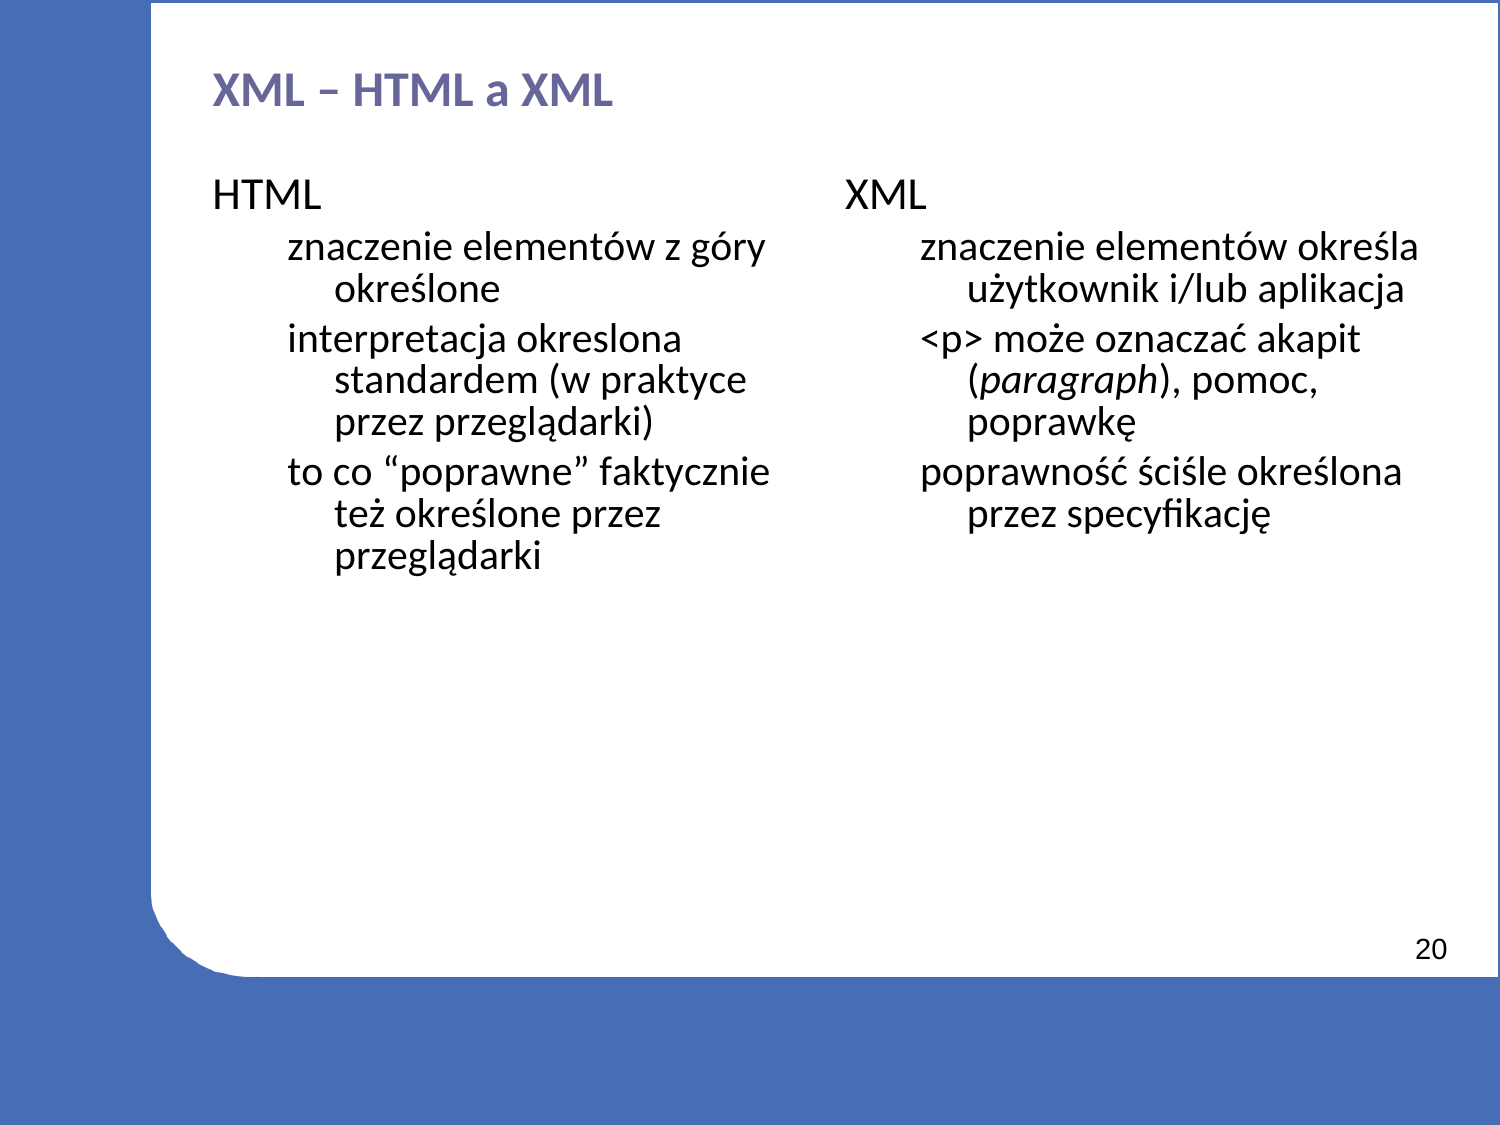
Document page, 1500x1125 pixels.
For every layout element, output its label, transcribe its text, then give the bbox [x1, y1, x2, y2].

title XML – HTML a XML [212, 24, 1447, 164]
list HTML znaczenie elementów z góry określone interpretacja okreslona standardem (w praktyce przez przeglądarki) to co “poprawne” faktycznie też określone przez przeglądarki [212, 174, 815, 926]
picture [0, 0, 1500, 1125]
list XML znaczenie elementów określa użytkownik i/lub aplikacja <p> może oznaczać akapit (paragraph), pomoc, poprawkę poprawność ściśle określona przez specyfikację [845, 174, 1448, 911]
